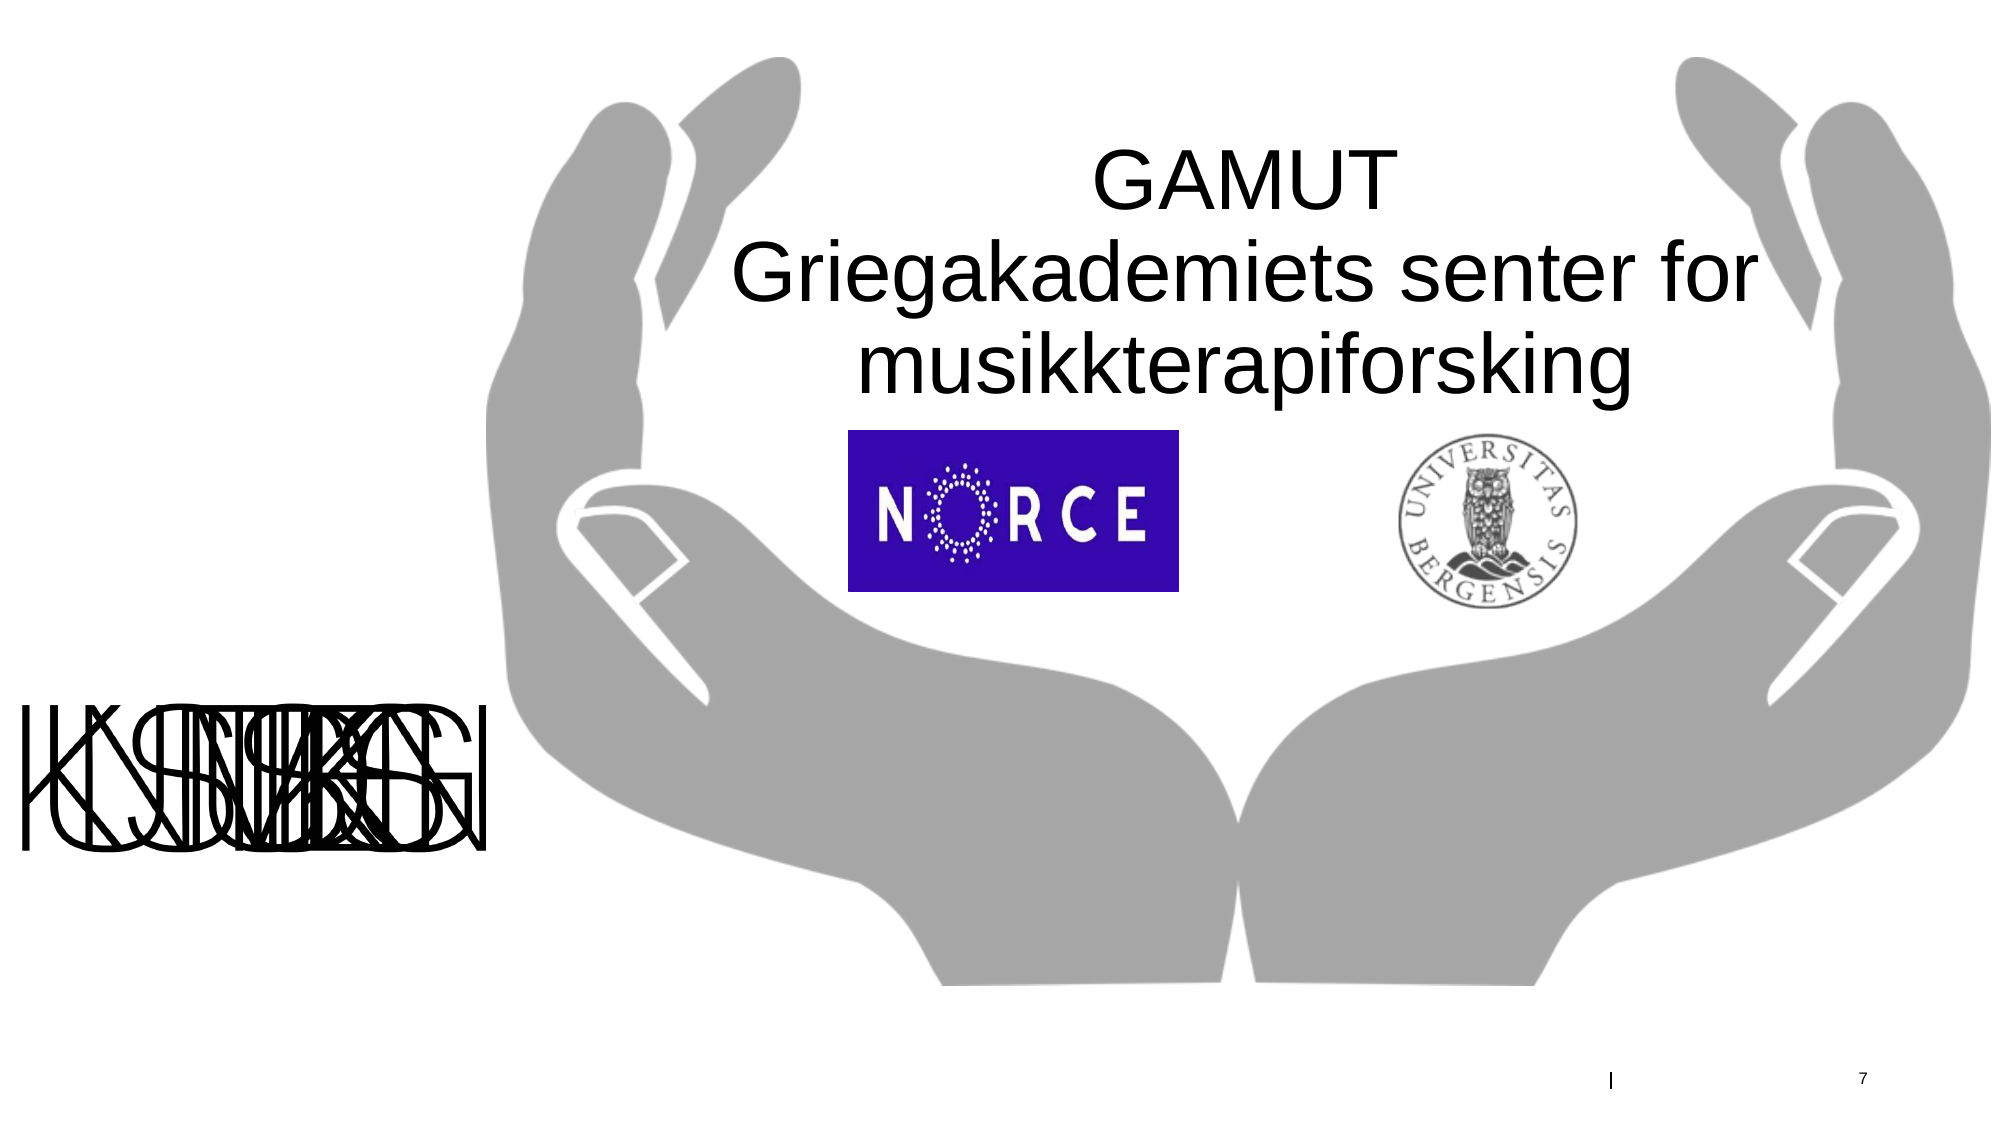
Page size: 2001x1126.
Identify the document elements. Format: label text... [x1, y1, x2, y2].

text_box 7 [1858, 1048, 1918, 1109]
picture [486, 57, 1991, 986]
text_box GAMUT Griegakademiets senter for musikkterapiforsking [654, 135, 1838, 471]
text_box [502, 527, 1507, 634]
